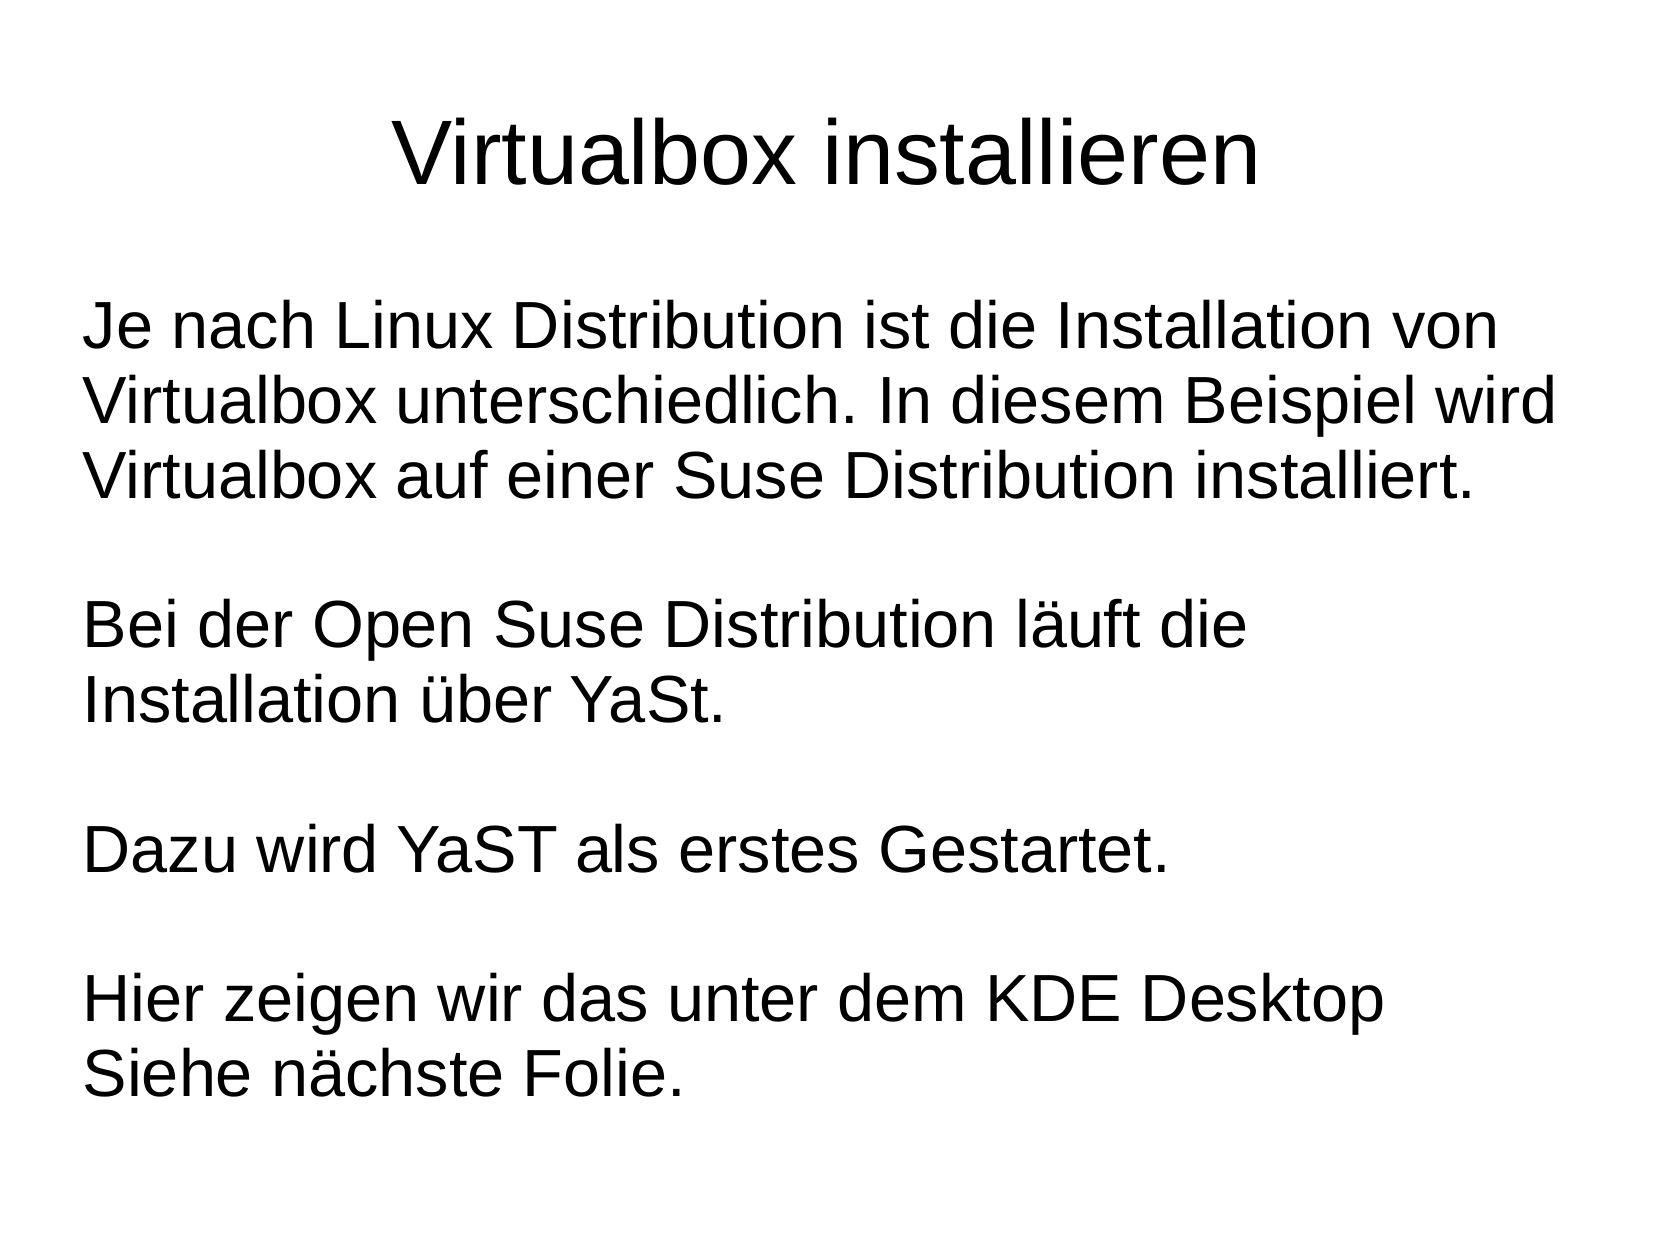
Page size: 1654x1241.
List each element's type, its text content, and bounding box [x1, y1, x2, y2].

subtitle Je nach Linux Distribution ist die Installation von Virtualbox unterschiedlich. In diesem Beispiel wird Virtualbox auf einer Suse Distribution installiert. Bei der Open Suse Distribution läuft die Installation über YaSt. Dazu wird YaST als erstes Gestartet. Hier zeigen wir das unter dem KDE Desktop Siehe nächste Folie. [82, 288, 1571, 1111]
title Virtualbox installieren [82, 49, 1571, 257]
